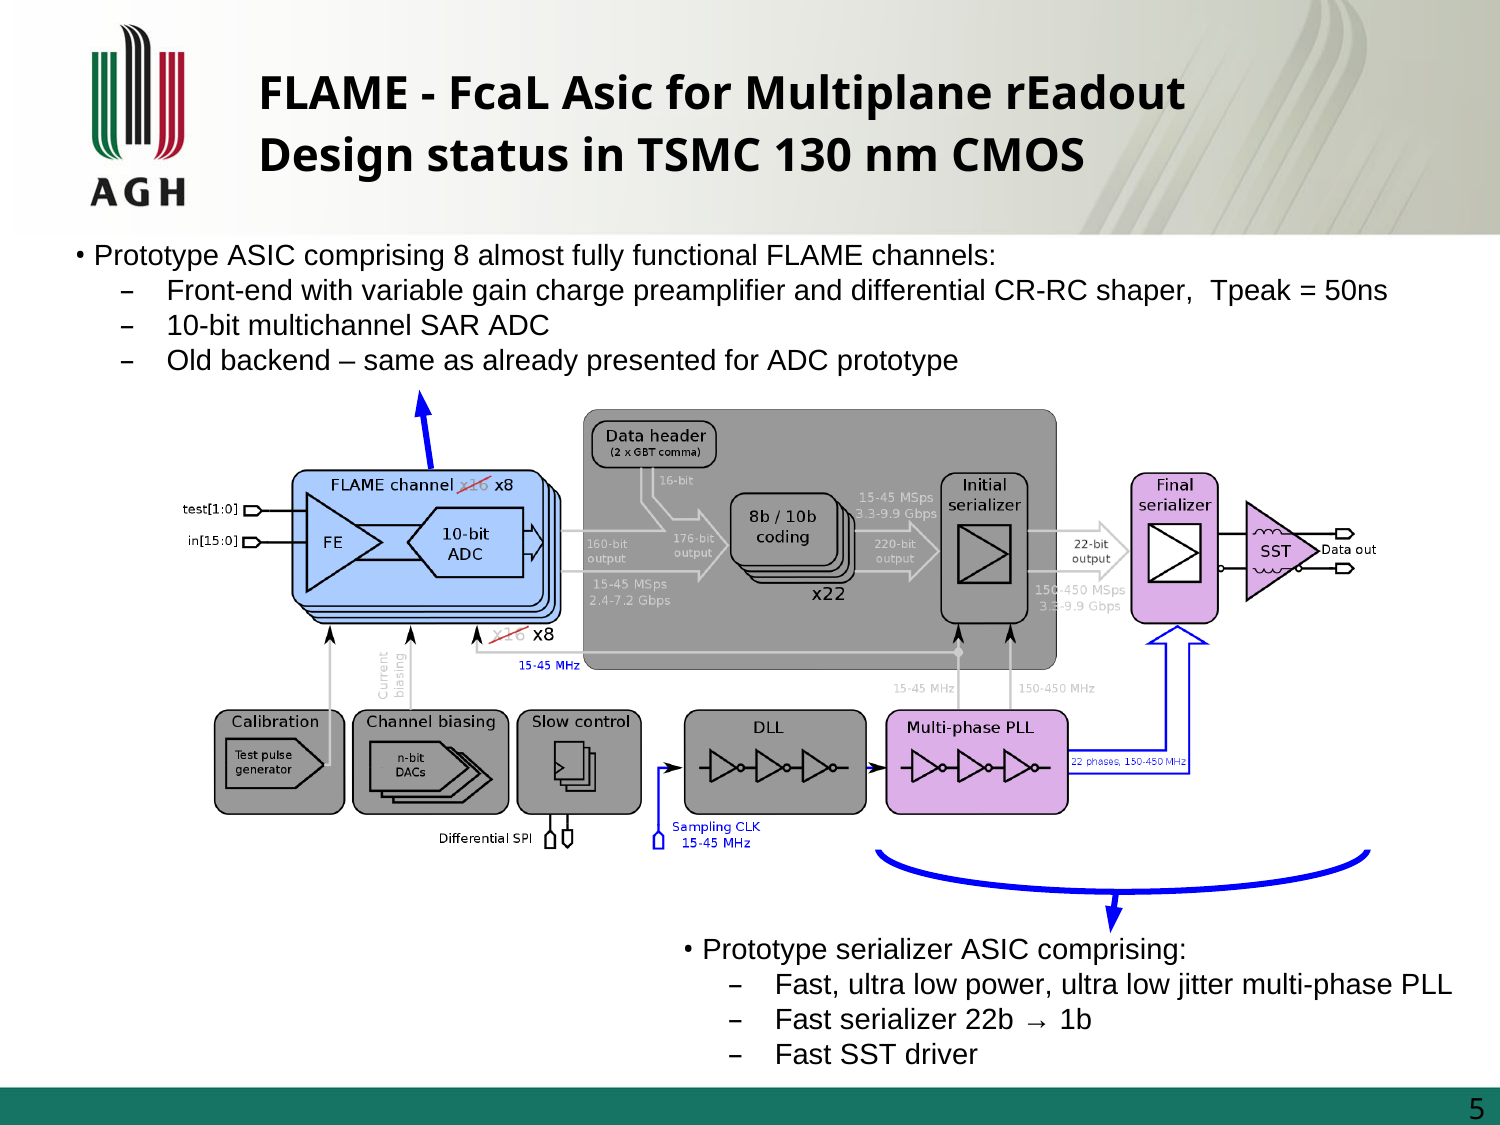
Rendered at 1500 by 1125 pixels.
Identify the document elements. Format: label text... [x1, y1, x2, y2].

picture [0, 0, 1500, 1125]
text_box Prototype ASIC comprising 8 almost fully functional FLAME channels: Front-end with variable gain charge preamplifier and differential CR-RC shaper, Tpeak = 50ns 10-bit multichannel SAR ADC Old backend – same as already presented for ADC prototype [0, 229, 1406, 432]
title FLAME - FcaL Asic for Multiplane rEadout Design status in TSMC 130 nm CMOS [258, 70, 1430, 238]
text_box Prototype serializer ASIC comprising: Fast, ultra low power, ultra low jitter multi-phase PLL Fast serializer 22b → 1b Fast SST driver [608, 923, 1500, 1081]
